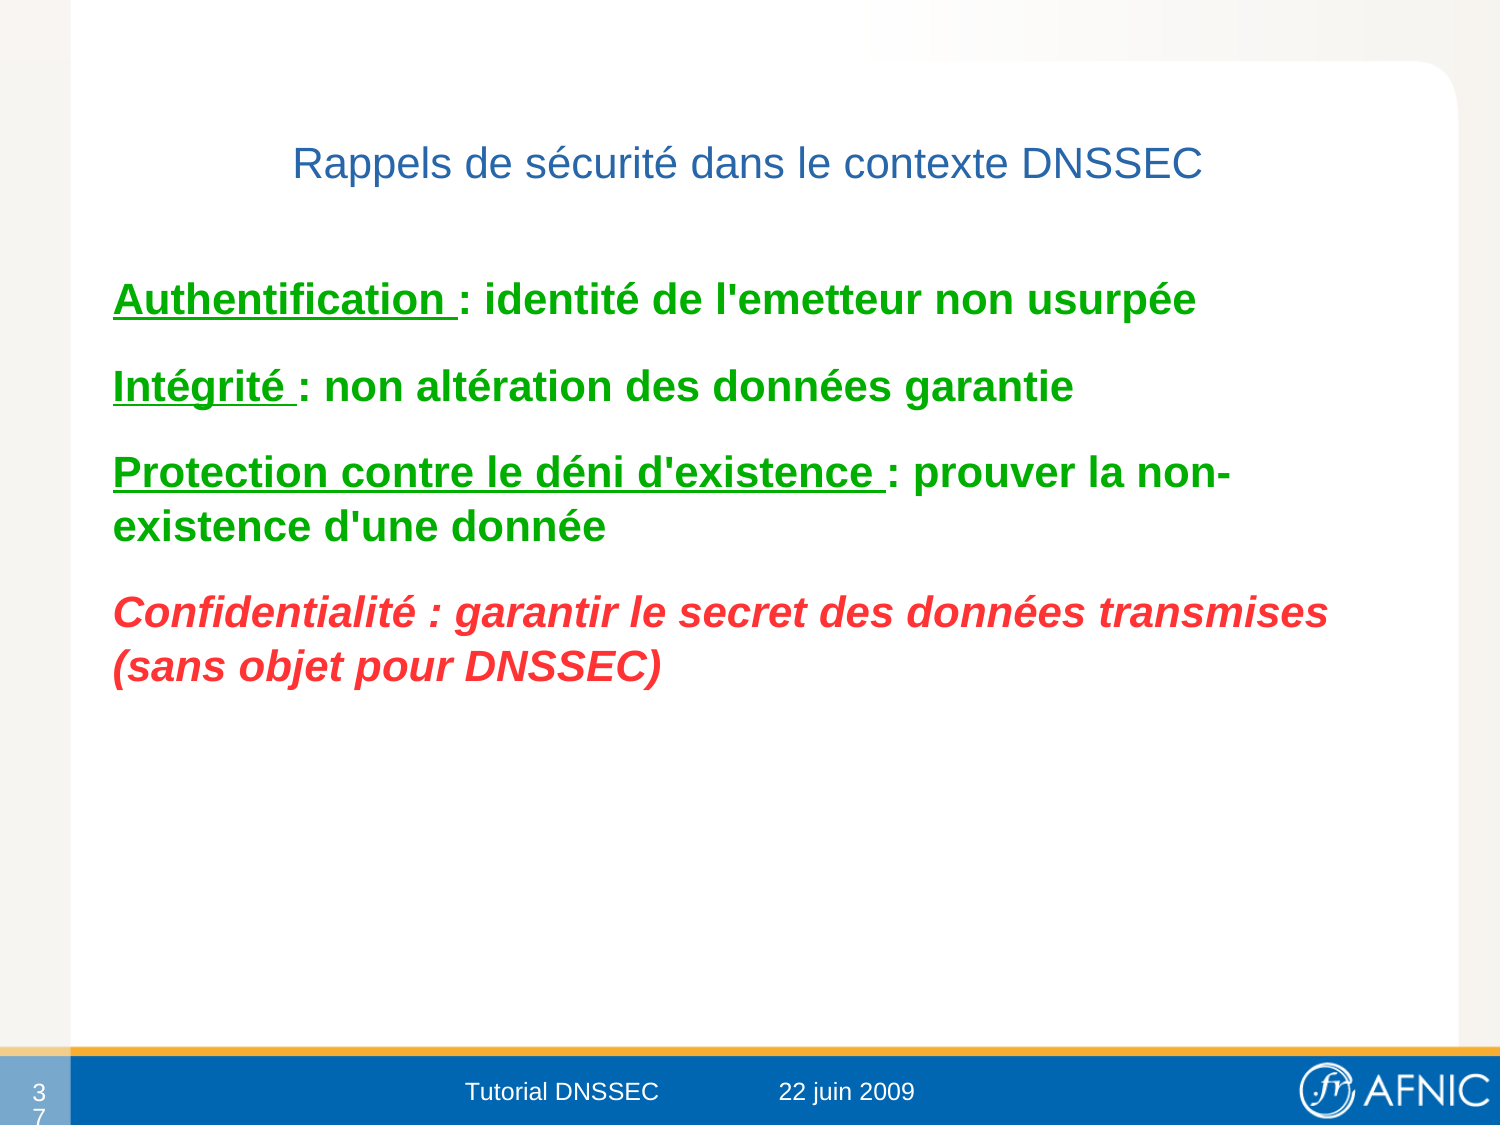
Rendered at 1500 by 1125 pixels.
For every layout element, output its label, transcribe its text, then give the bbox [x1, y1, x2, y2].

title Rappels de sécurité dans le contexte DNSSEC [108, 61, 1389, 260]
list Authentification : identité de l'emetteur non usurpée Intégrité : non altération des données garantie Protection contre le déni d'existence : prouver la non-existence d'une donnée Confidentialité : garantir le secret des données transmises (sans objet pour DNSSEC) [112, 266, 1426, 994]
picture [0, 0, 1500, 1125]
